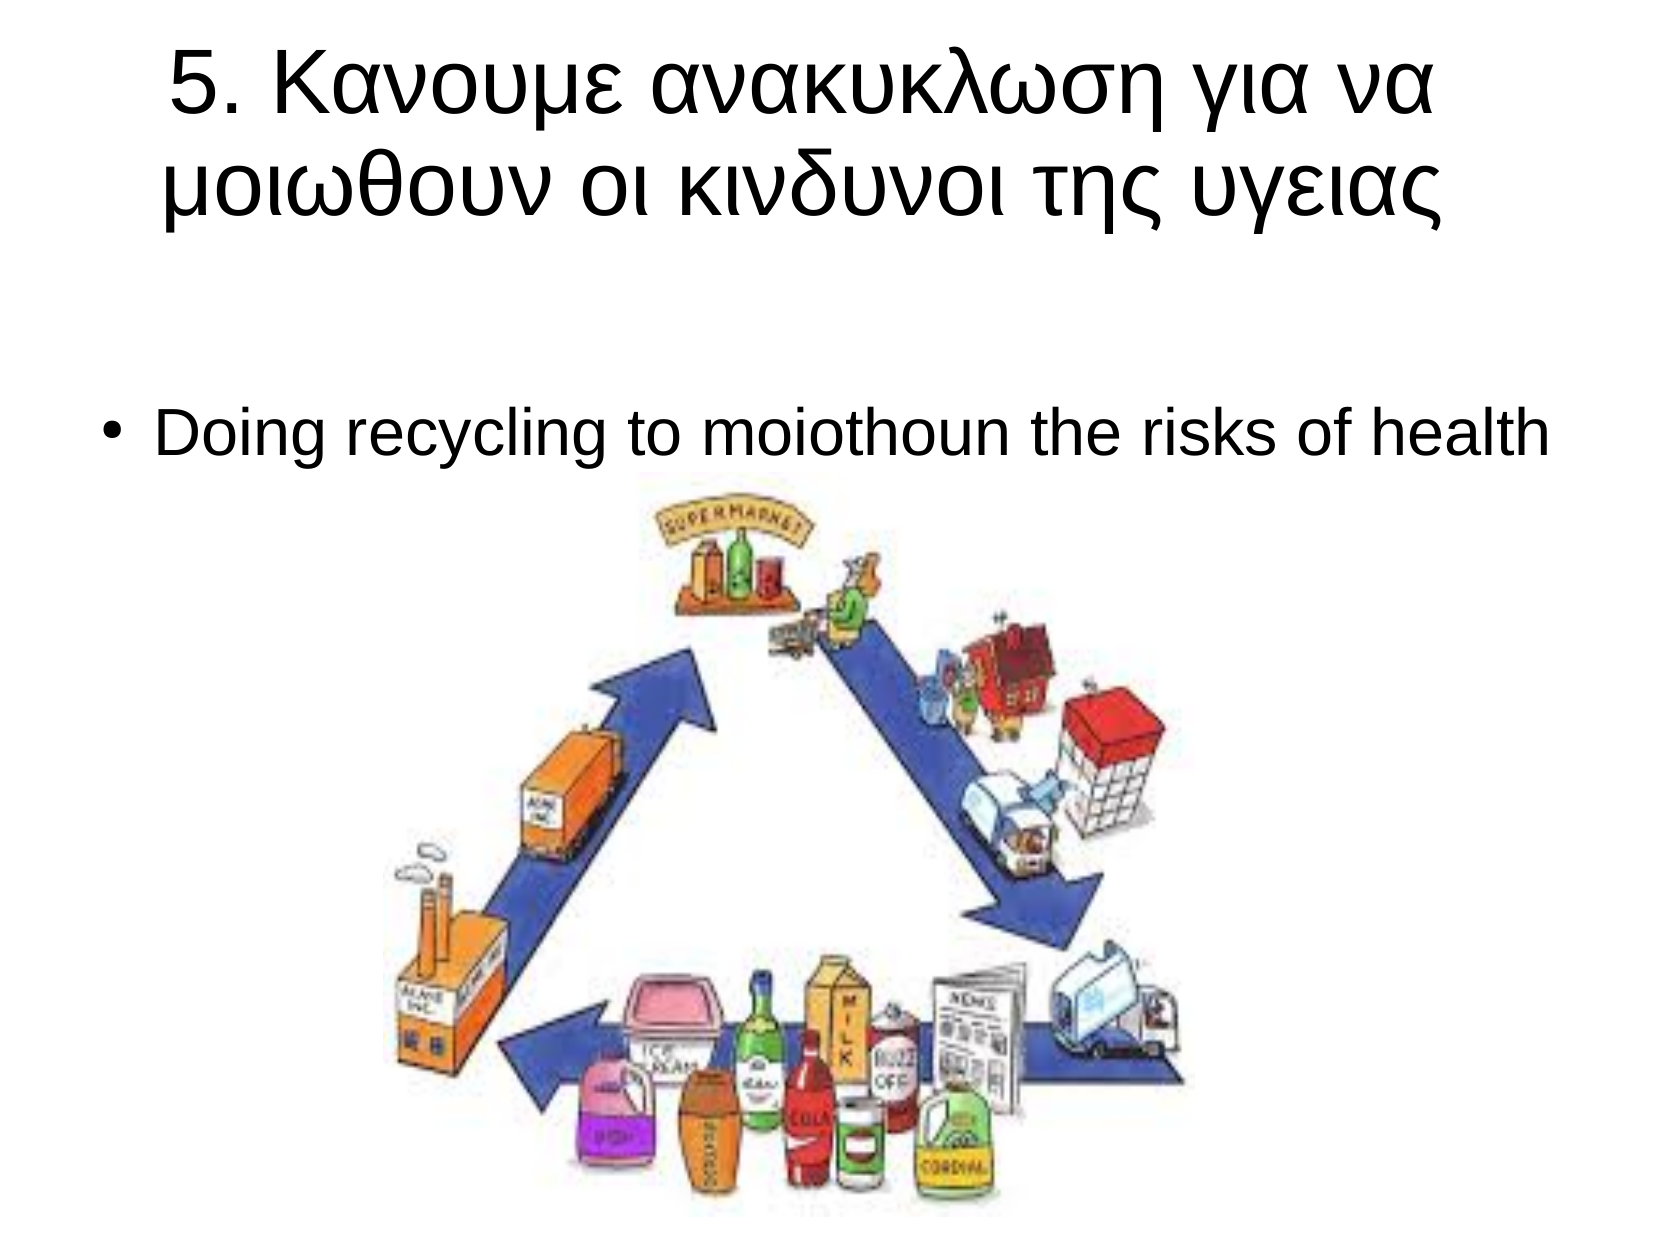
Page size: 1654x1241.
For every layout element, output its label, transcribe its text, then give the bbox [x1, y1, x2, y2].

title 5. Κανουμε ανακυκλωση για να μοιωθουν οι κινδυνοι της υγειας [59, 29, 1548, 237]
list Doing recycling to moiothoun the risks of health [82, 290, 1571, 1109]
picture [383, 472, 1195, 1217]
